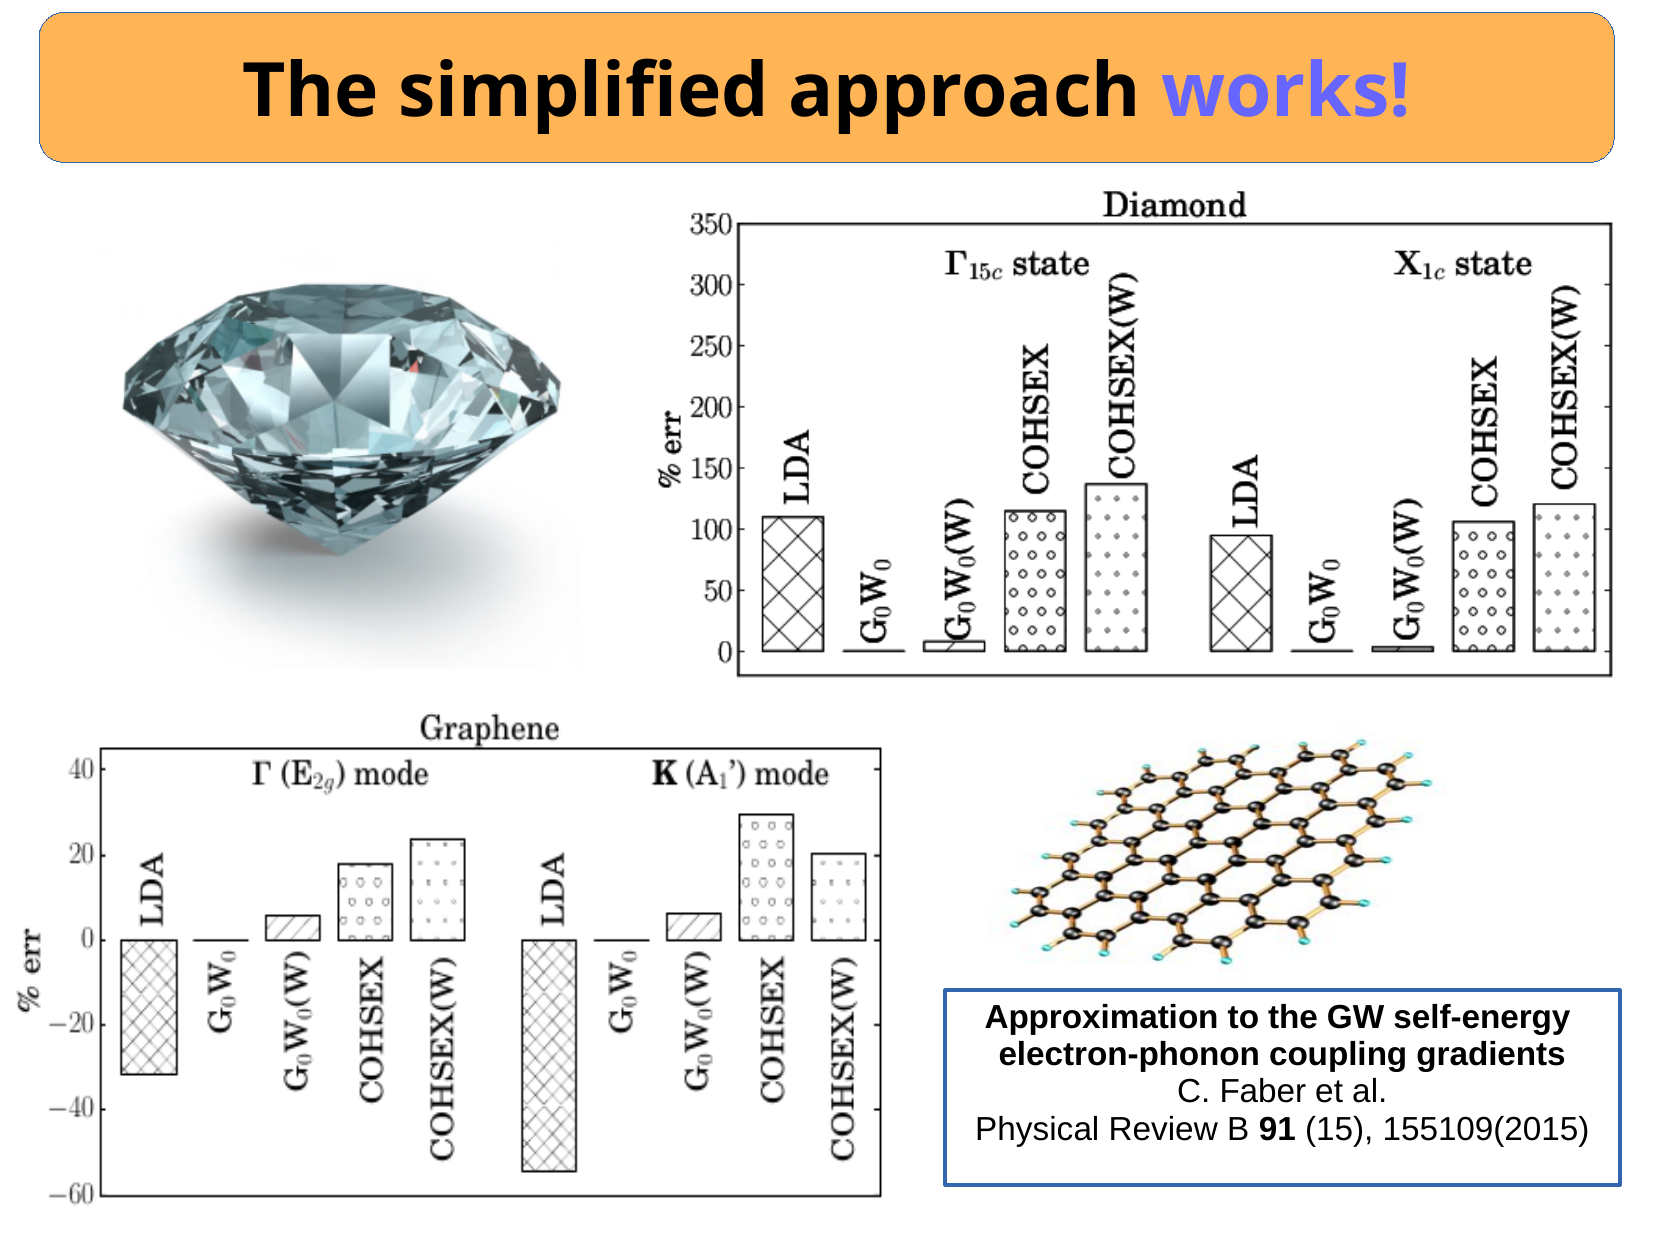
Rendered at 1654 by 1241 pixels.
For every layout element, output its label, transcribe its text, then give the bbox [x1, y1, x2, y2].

picture [90, 239, 616, 669]
text_box Approximation to the GW self-energy electron-phonon coupling gradients C. Faber et al. Physical Review B 91 (15), 155109(2015) [945, 990, 1621, 1186]
picture [0, 179, 1622, 1241]
text_box The simplified approach works! [39, 12, 1615, 163]
